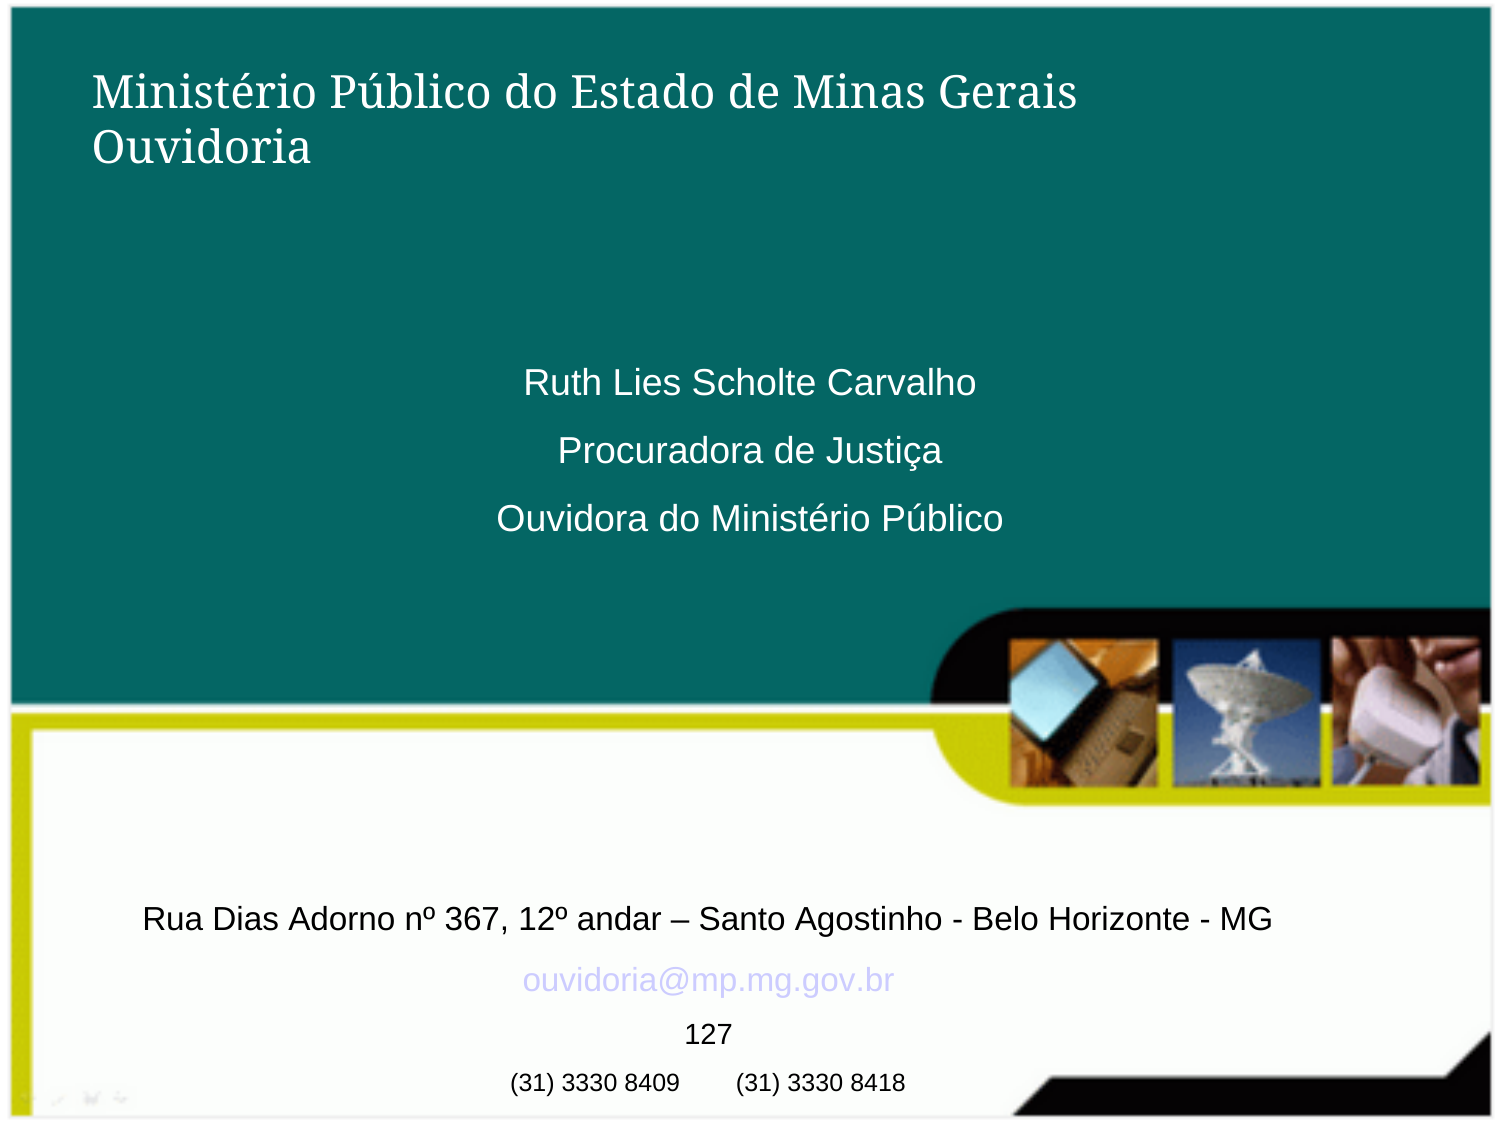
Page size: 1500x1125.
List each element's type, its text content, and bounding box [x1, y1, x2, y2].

text_box Ministério Público do Estado de Minas Gerais Ouvidoria [76, 0, 1427, 187]
picture [0, 0, 1500, 350]
picture [0, 548, 1500, 1125]
text_box Rua Dias Adorno nº 367, 12º andar – Santo Agostinho - Belo Horizonte - MG ouvidoria@mp.mg.gov.br 127 (31) 3330 8409 (31) 3330 8418 [0, 889, 1418, 1105]
text_box Ruth Lies Scholte Carvalho Procuradora de Justiça Ouvidora do Ministério Público [0, 350, 1500, 548]
